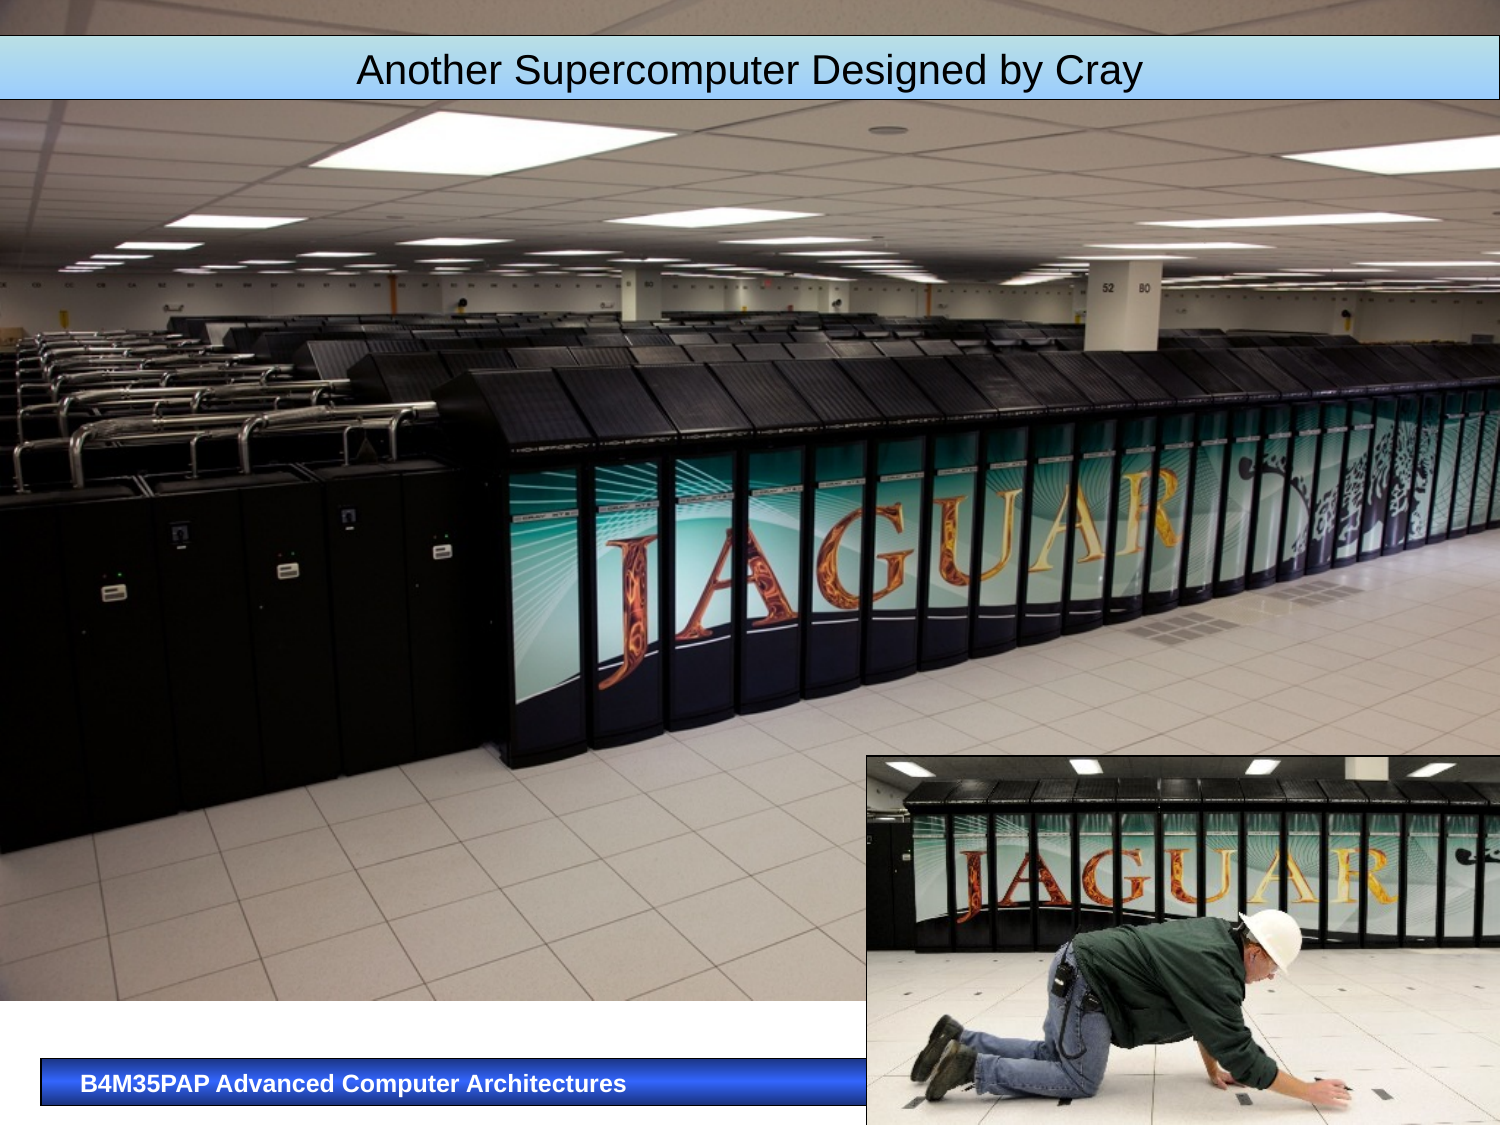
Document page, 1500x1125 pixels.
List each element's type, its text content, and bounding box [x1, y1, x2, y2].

picture [0, 0, 1500, 35]
picture [0, 100, 1500, 1001]
text_box Another Supercomputer Designed by Cray [0, 35, 1500, 100]
picture [867, 756, 1500, 1125]
